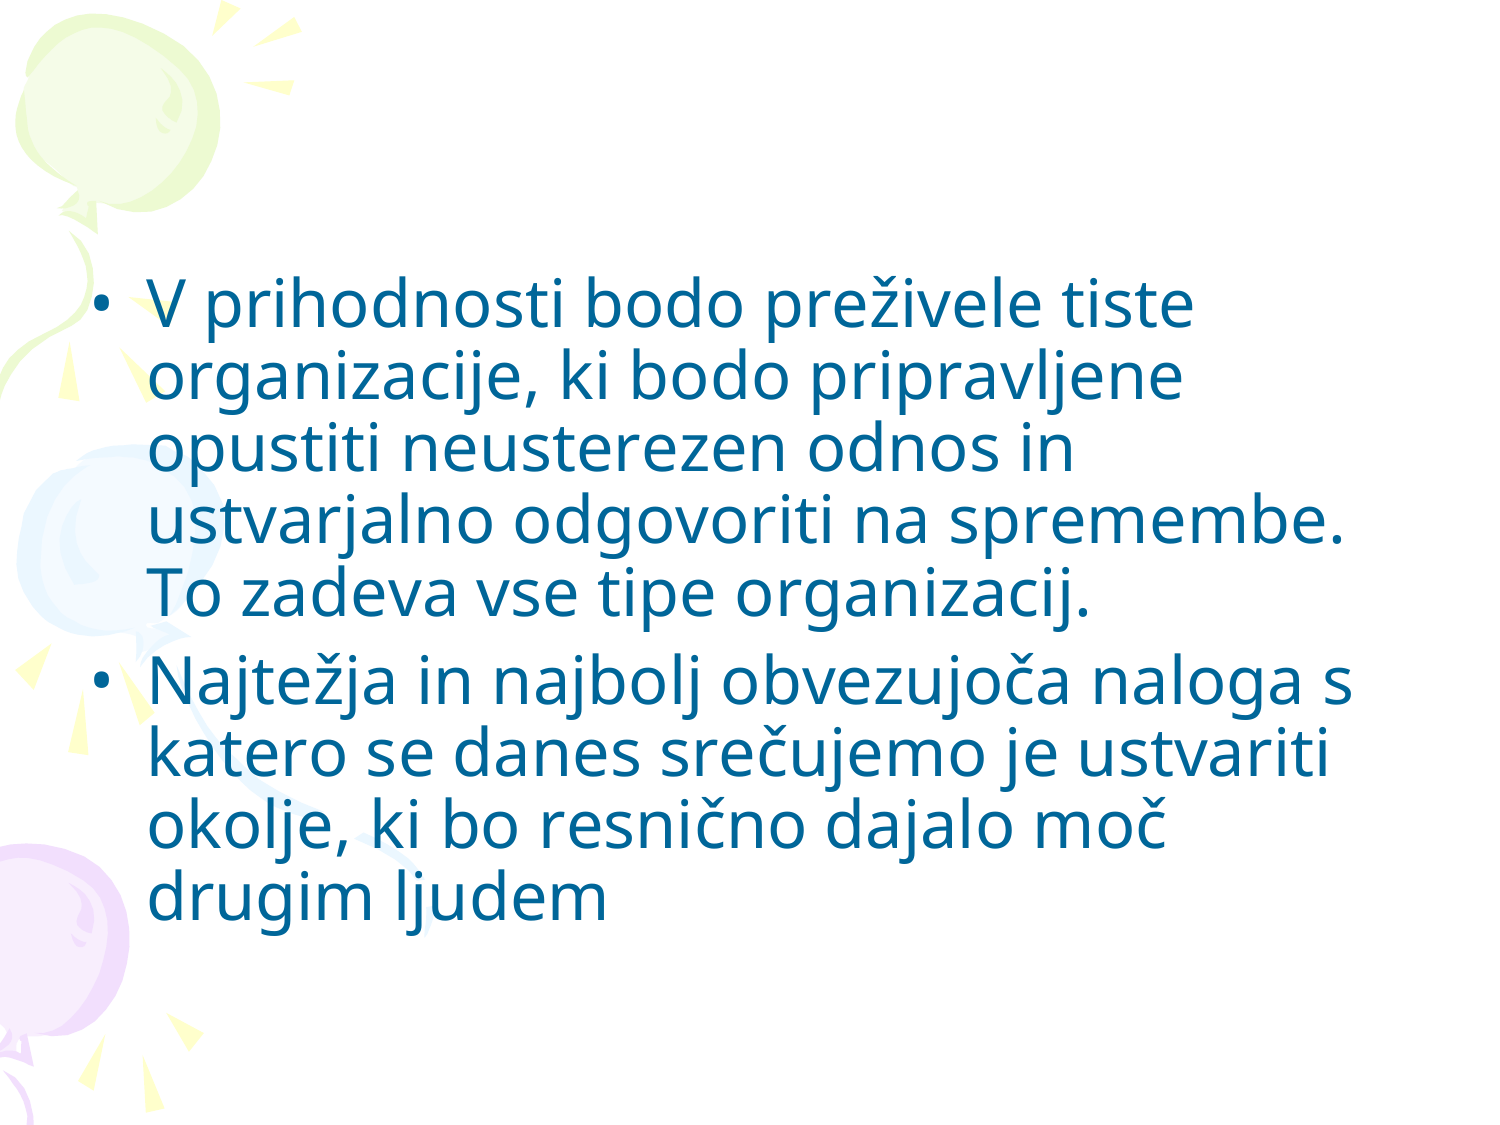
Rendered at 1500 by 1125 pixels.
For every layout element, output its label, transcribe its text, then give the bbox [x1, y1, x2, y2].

list V prihodnosti bodo preživele tiste organizacije, ki bodo pripravljene opustiti neusterezen odnos in ustvarjalno odgovoriti na spremembe. To zadeva vse tipe organizacij. Najtežja in najbolj obvezujoča naloga s katero se danes srečujemo je ustvariti okolje, ki bo resnično dajalo moč drugim ljudem [75, 262, 1426, 994]
